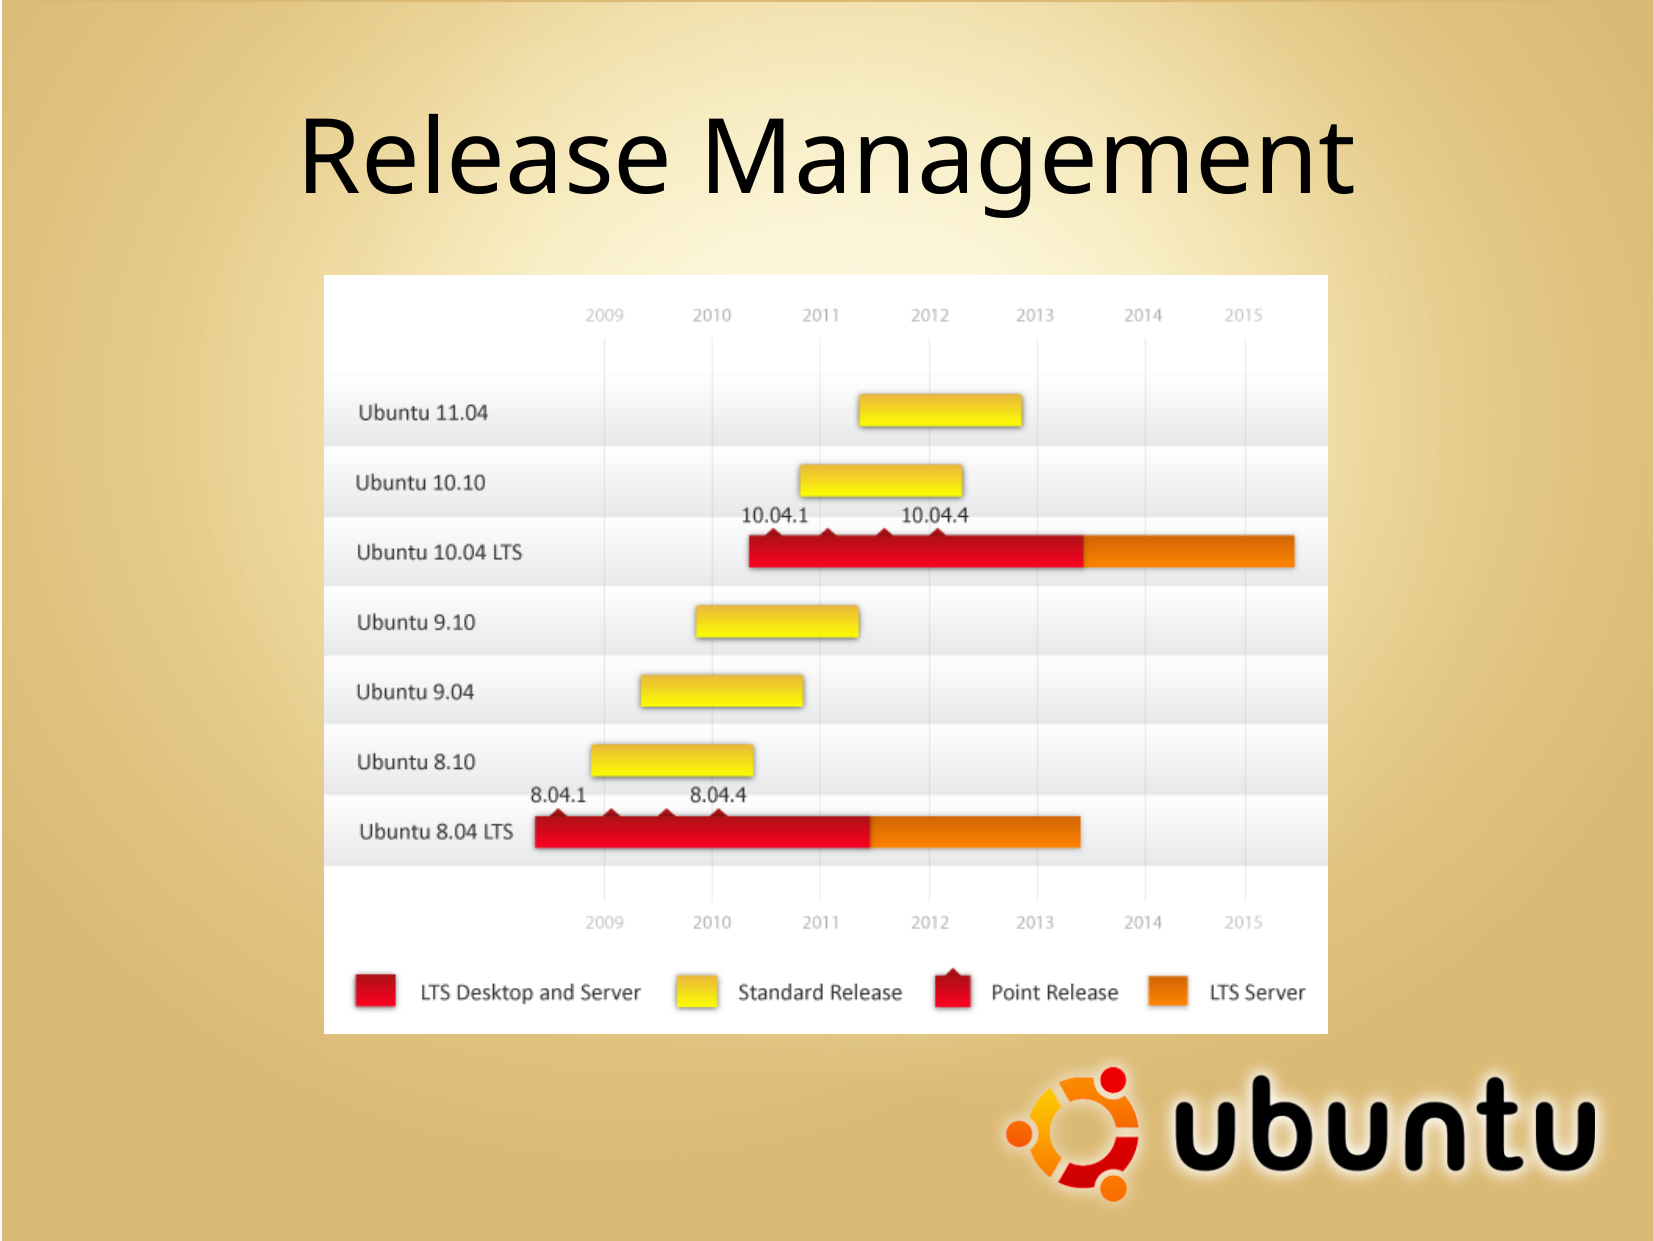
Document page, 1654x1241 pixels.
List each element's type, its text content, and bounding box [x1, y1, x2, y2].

picture [2, 0, 1654, 1241]
title Release Management [82, 49, 1571, 257]
